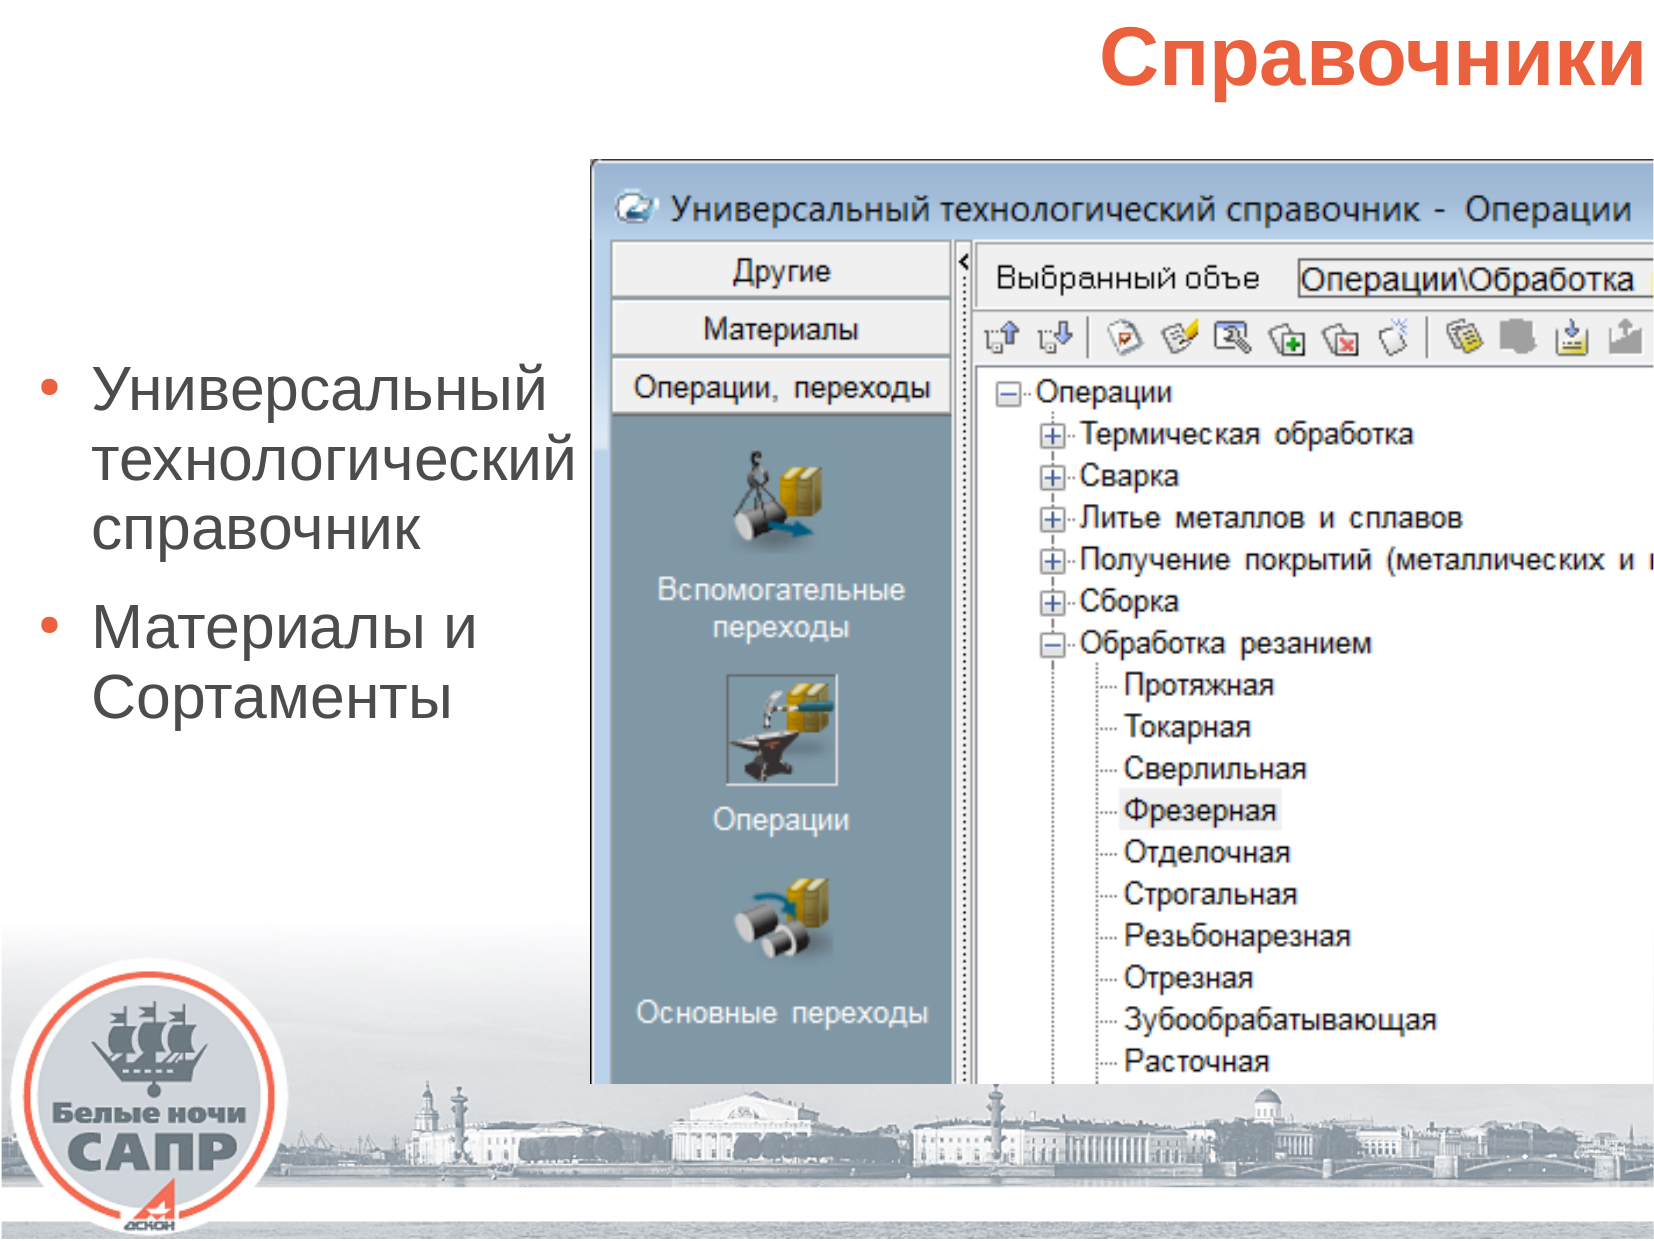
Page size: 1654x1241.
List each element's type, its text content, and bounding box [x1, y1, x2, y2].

title Справочники [159, 8, 1648, 107]
picture [1, 0, 1654, 1239]
text_box Универсальный технологический справочник Материалы и Сортаменты [5, 346, 590, 739]
